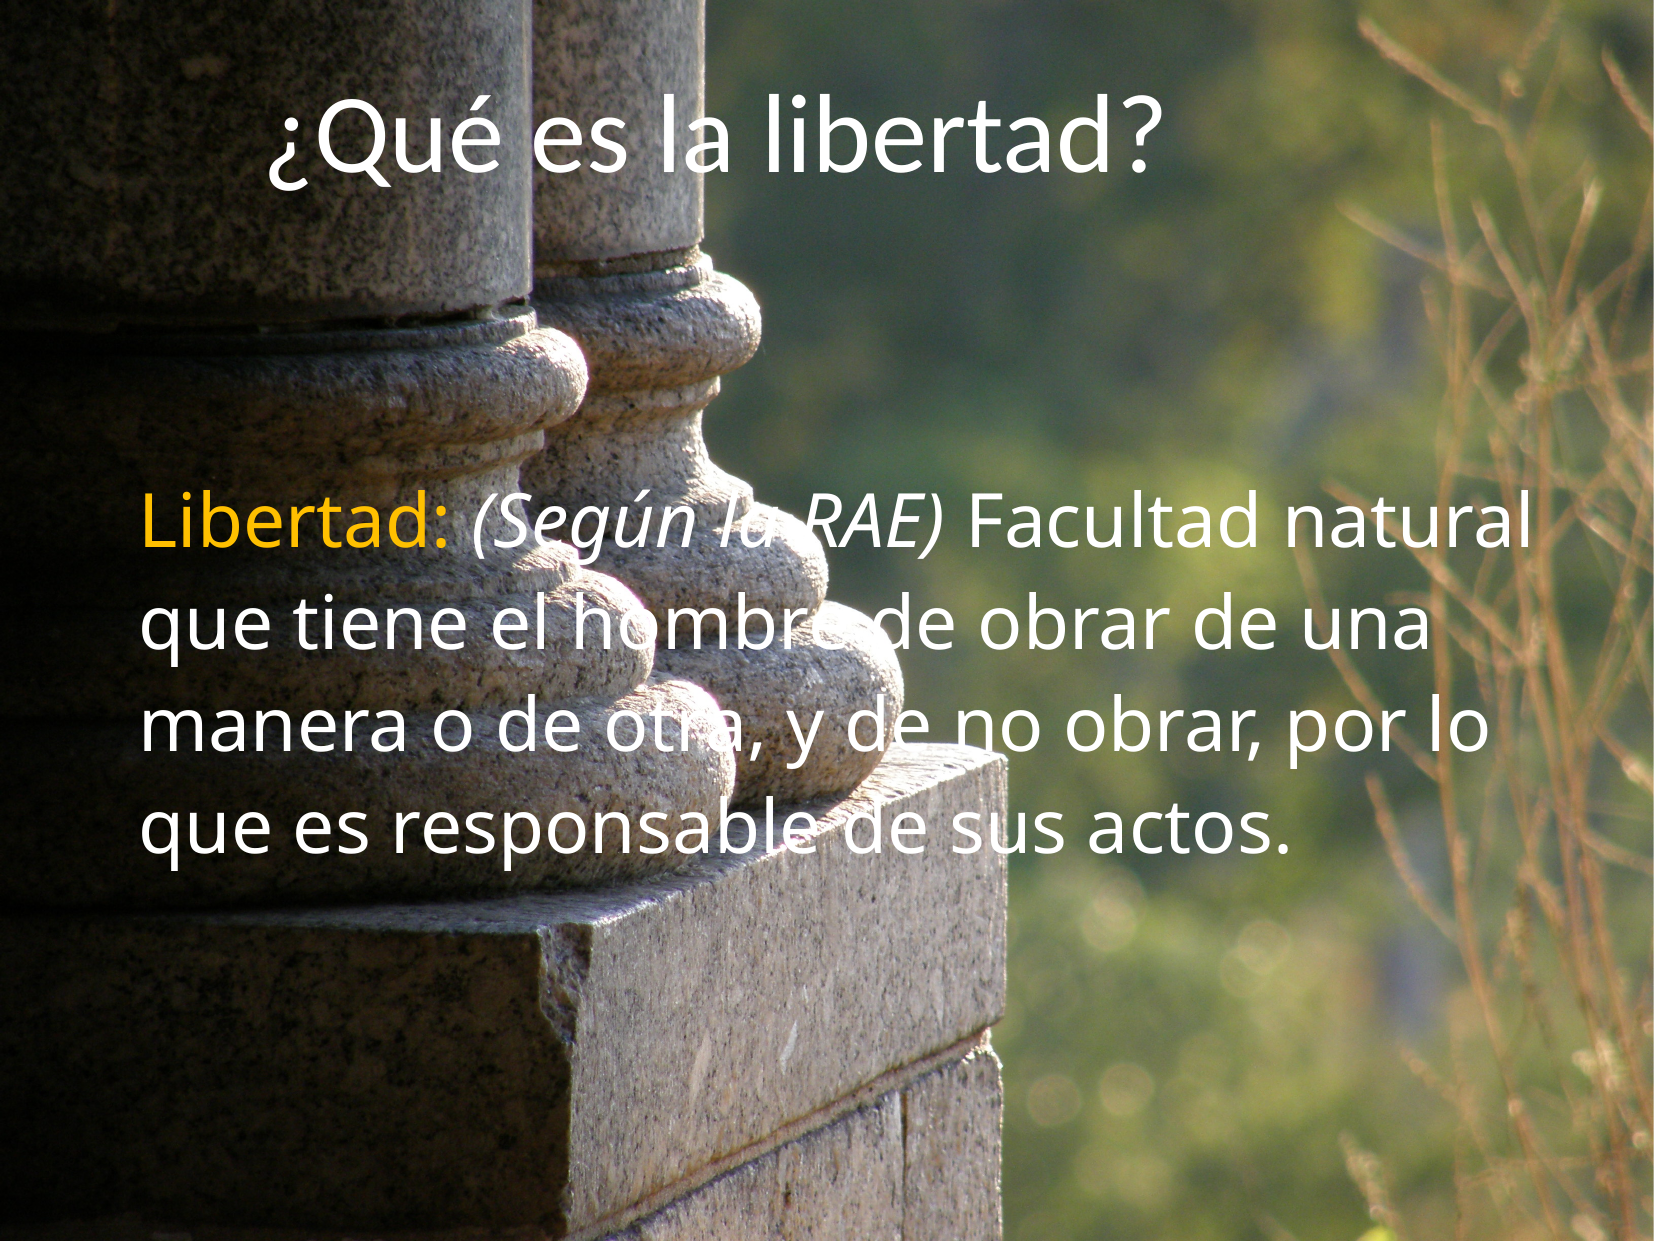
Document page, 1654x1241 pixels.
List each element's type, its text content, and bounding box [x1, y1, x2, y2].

text_box ¿Qué es la libertad? [247, 80, 1483, 208]
picture [0, 0, 1654, 1241]
text_box Libertad: (Según la RAE) Facultad natural que tiene el hombre de obrar de una manera o de otra, y de no obrar, por lo que es responsable de sus actos. [124, 459, 1630, 1055]
